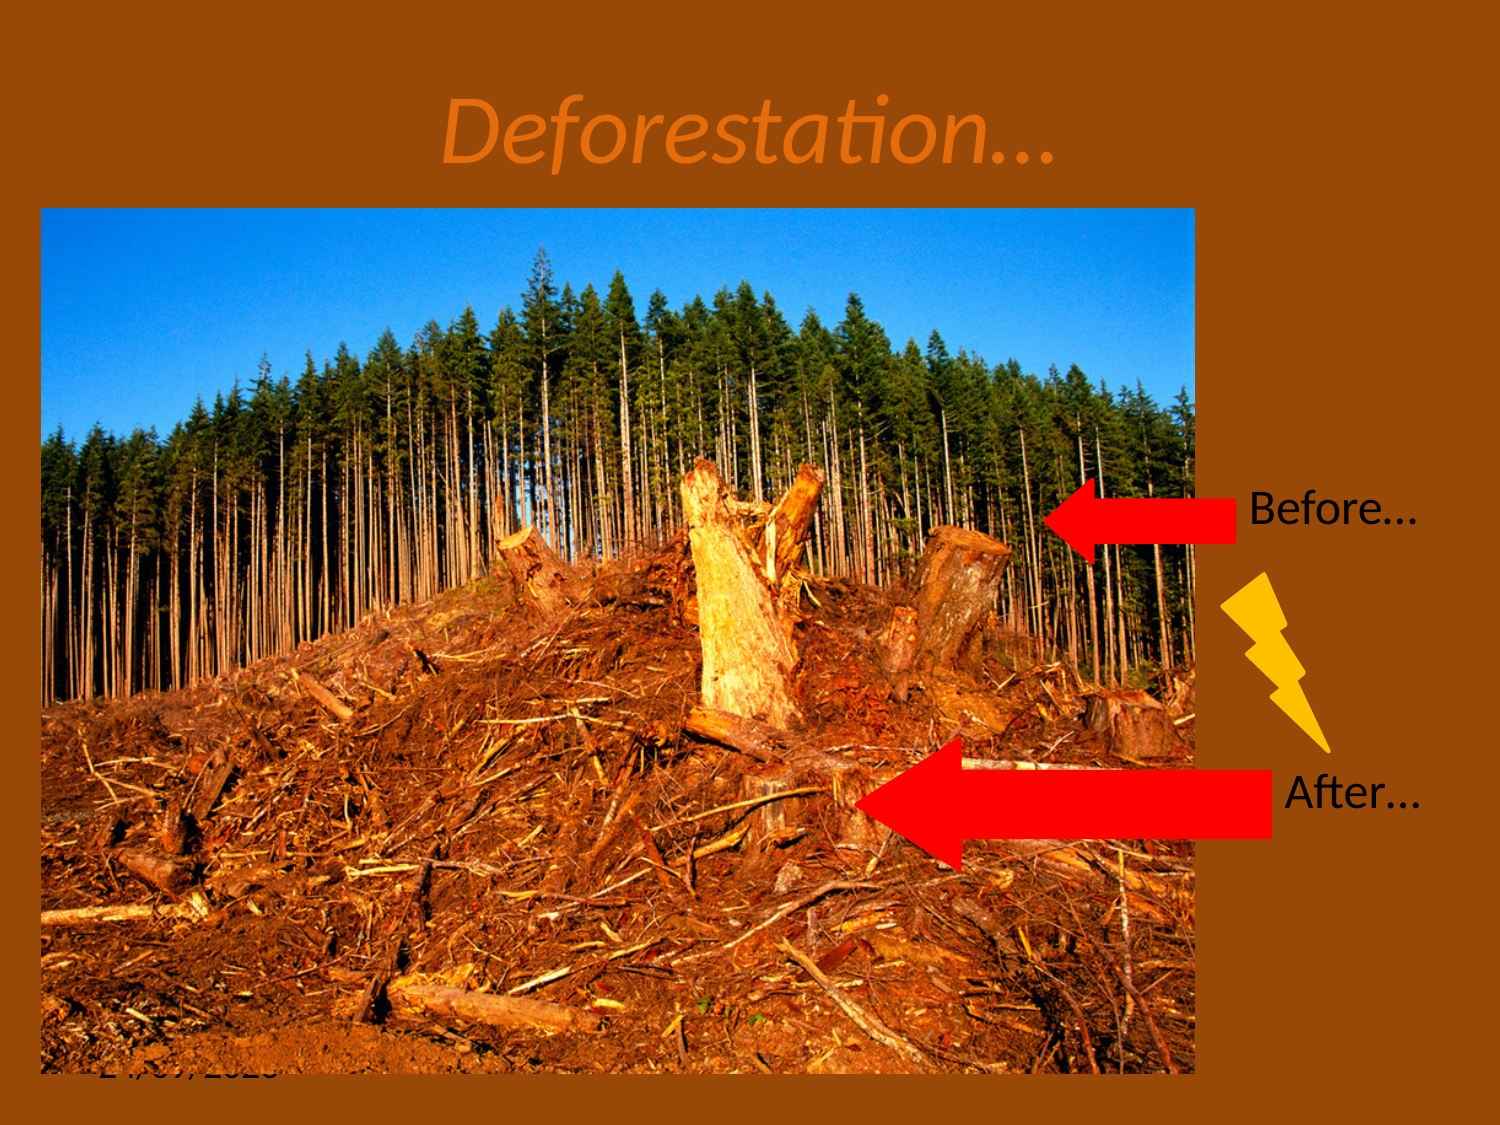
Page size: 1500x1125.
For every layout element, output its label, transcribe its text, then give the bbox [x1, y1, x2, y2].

text_box After… [1269, 763, 1500, 839]
text_box Before… [1234, 479, 1435, 556]
text_box [1045, 479, 1234, 563]
picture [41, 208, 1195, 1074]
title Deforestation… [75, 45, 1425, 233]
text_box [1222, 574, 1329, 752]
text_box [856, 739, 1269, 870]
